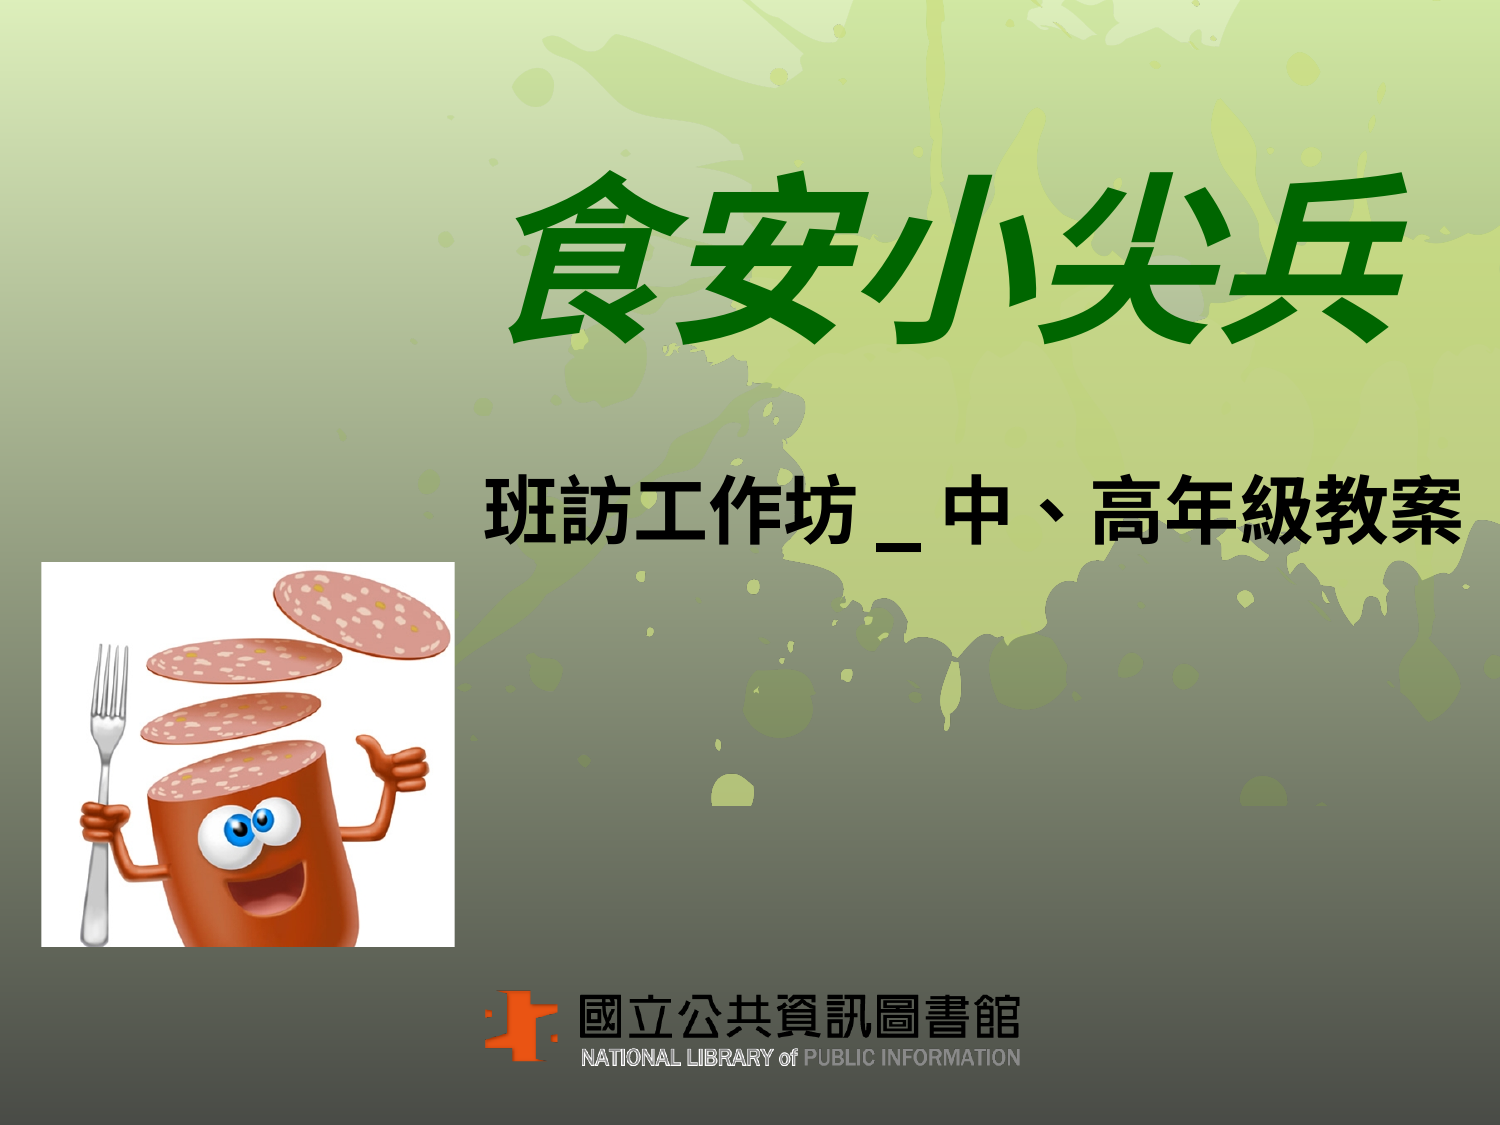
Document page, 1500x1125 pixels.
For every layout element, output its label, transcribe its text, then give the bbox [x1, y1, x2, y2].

subtitle 食安小尖兵 [348, 137, 1500, 303]
text_box 班訪工作坊_中、高年級教案 [466, 456, 1483, 563]
picture [41, 562, 455, 947]
picture [482, 987, 1022, 1067]
